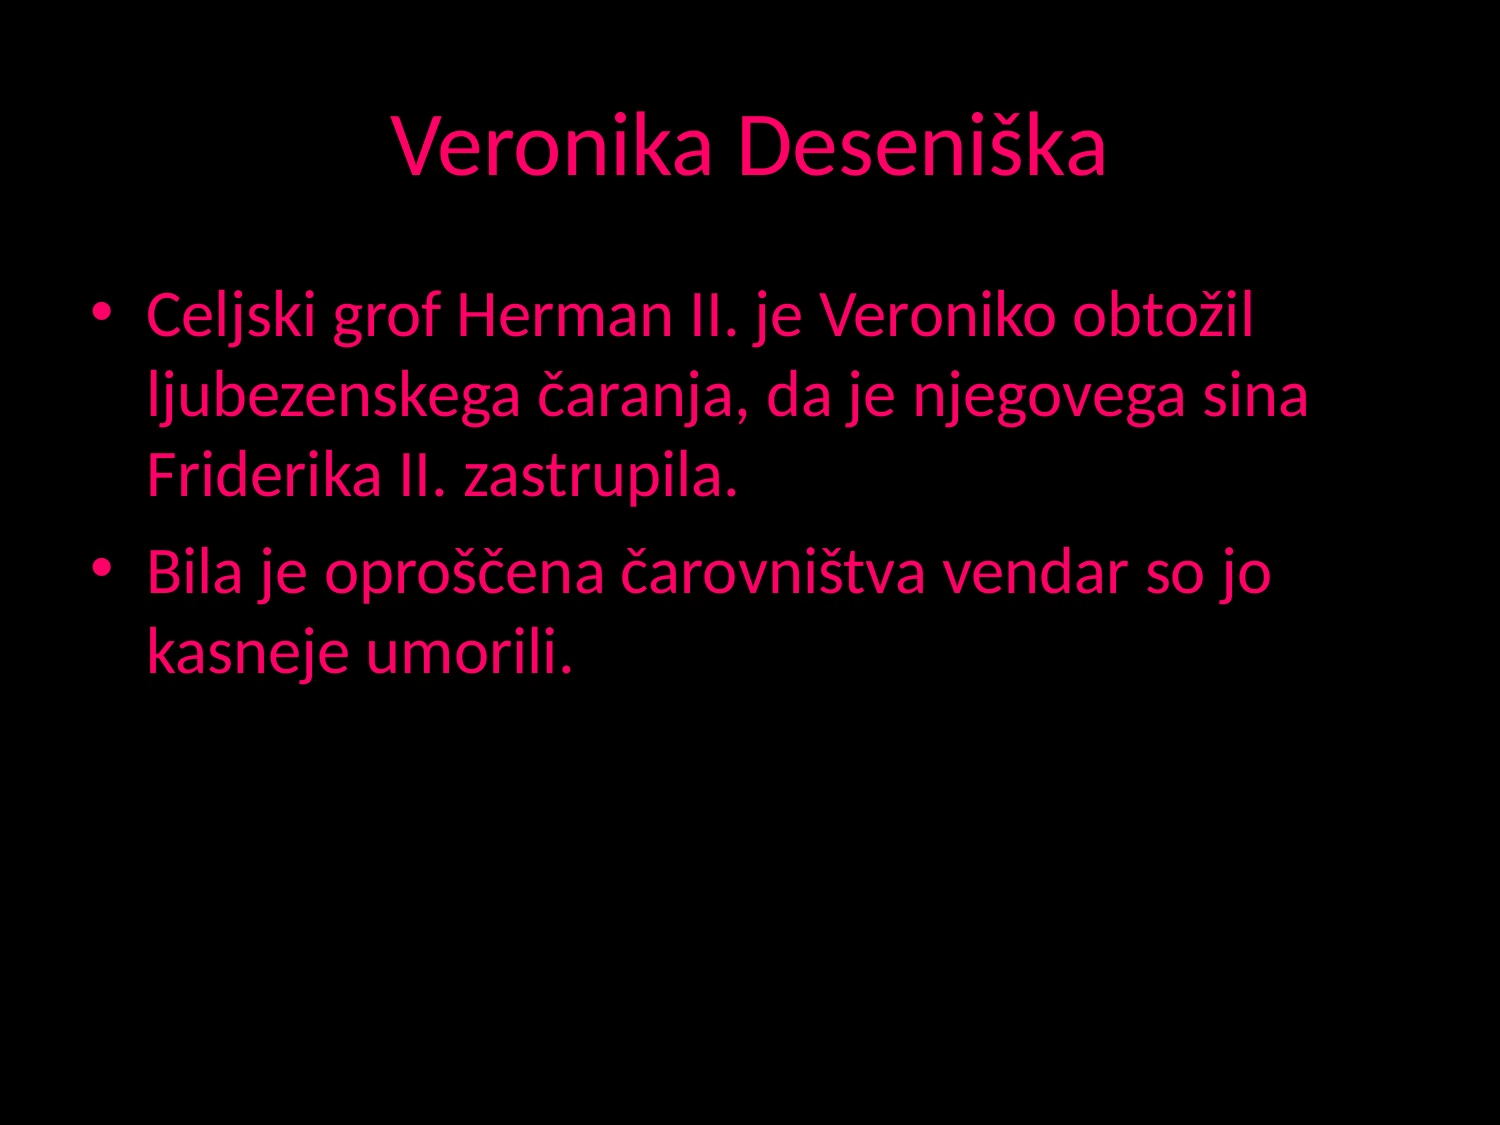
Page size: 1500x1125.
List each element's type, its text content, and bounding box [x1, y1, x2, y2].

list Celjski grof Herman II. je Veroniko obtožil ljubezenskega čaranja, da je njegovega sina Friderika II. zastrupila. Bila je oproščena čarovništva vendar so jo kasneje umorili. [75, 262, 1425, 1005]
title Veronika Deseniška [75, 45, 1425, 233]
